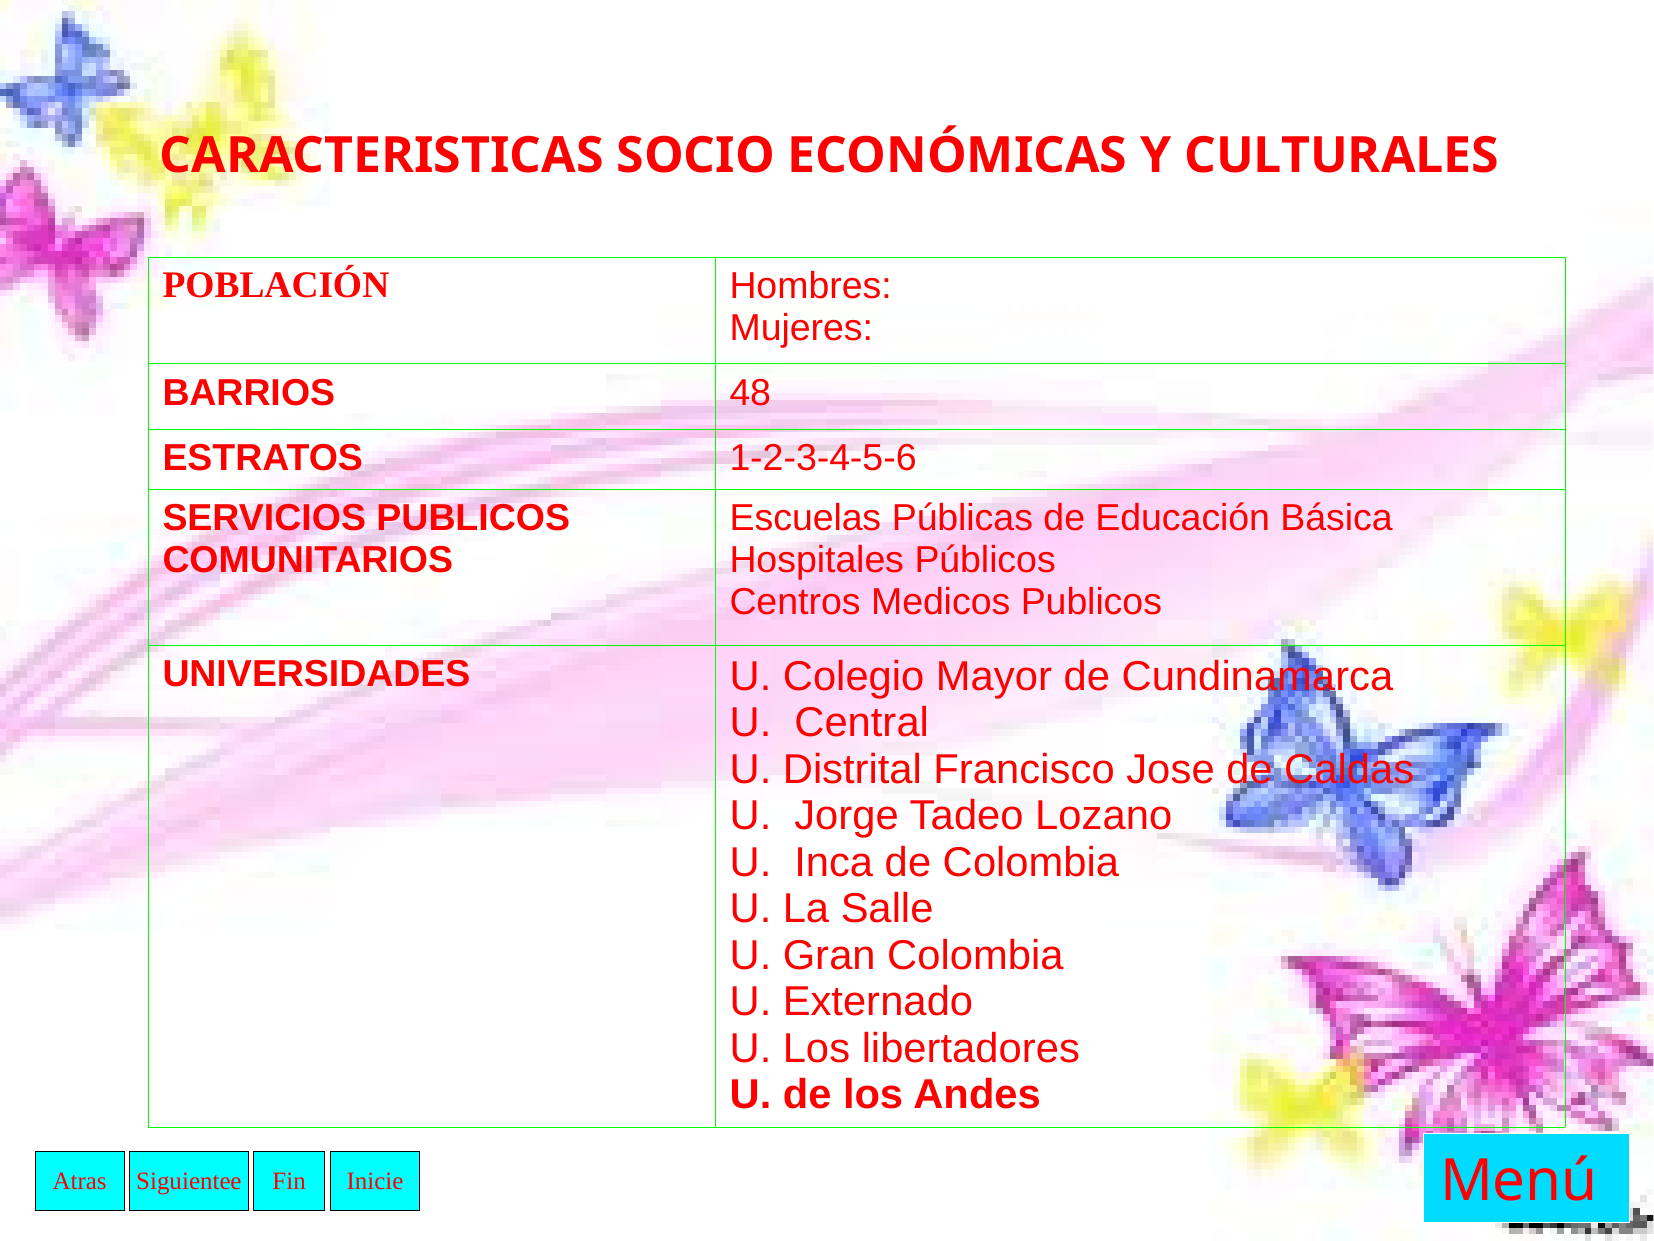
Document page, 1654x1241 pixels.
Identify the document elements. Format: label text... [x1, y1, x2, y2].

text_box Atras [35, 1151, 125, 1211]
table_cell Escuelas Públicas de Educación Básica Hospitales Públicos Centros Medicos Publicos [716, 490, 1565, 645]
table_cell 1-2-3-4-5-6 [716, 430, 1565, 489]
table_cell BARRIOS [149, 364, 715, 429]
text_box Inicie [330, 1151, 420, 1211]
text_box Siguientee [129, 1151, 249, 1211]
table_cell 48 [716, 364, 1565, 429]
text_box Fin [253, 1151, 325, 1211]
table_cell UNIVERSIDADES [149, 646, 715, 1127]
table_cell U. Colegio Mayor de Cundinamarca U. Central U. Distrital Francisco Jose de Caldas U. Jorge Tadeo Lozano U. Inca de Colombia U. La Salle U. Gran Colombia U. Externado U. Los libertadores U. de los Andes [716, 646, 1565, 1127]
table_cell ESTRATOS [149, 430, 715, 489]
title CARACTERISTICAS SOCIO ECONÓMICAS Y CULTURALES [88, 49, 1571, 257]
table_header POBLACIÓN [149, 258, 715, 363]
table_header Hombres: Mujeres: [716, 258, 1565, 363]
picture [0, 0, 1654, 1241]
text_box Menú [1423, 1133, 1630, 1223]
table_cell SERVICIOS PUBLICOS COMUNITARIOS [149, 490, 715, 645]
